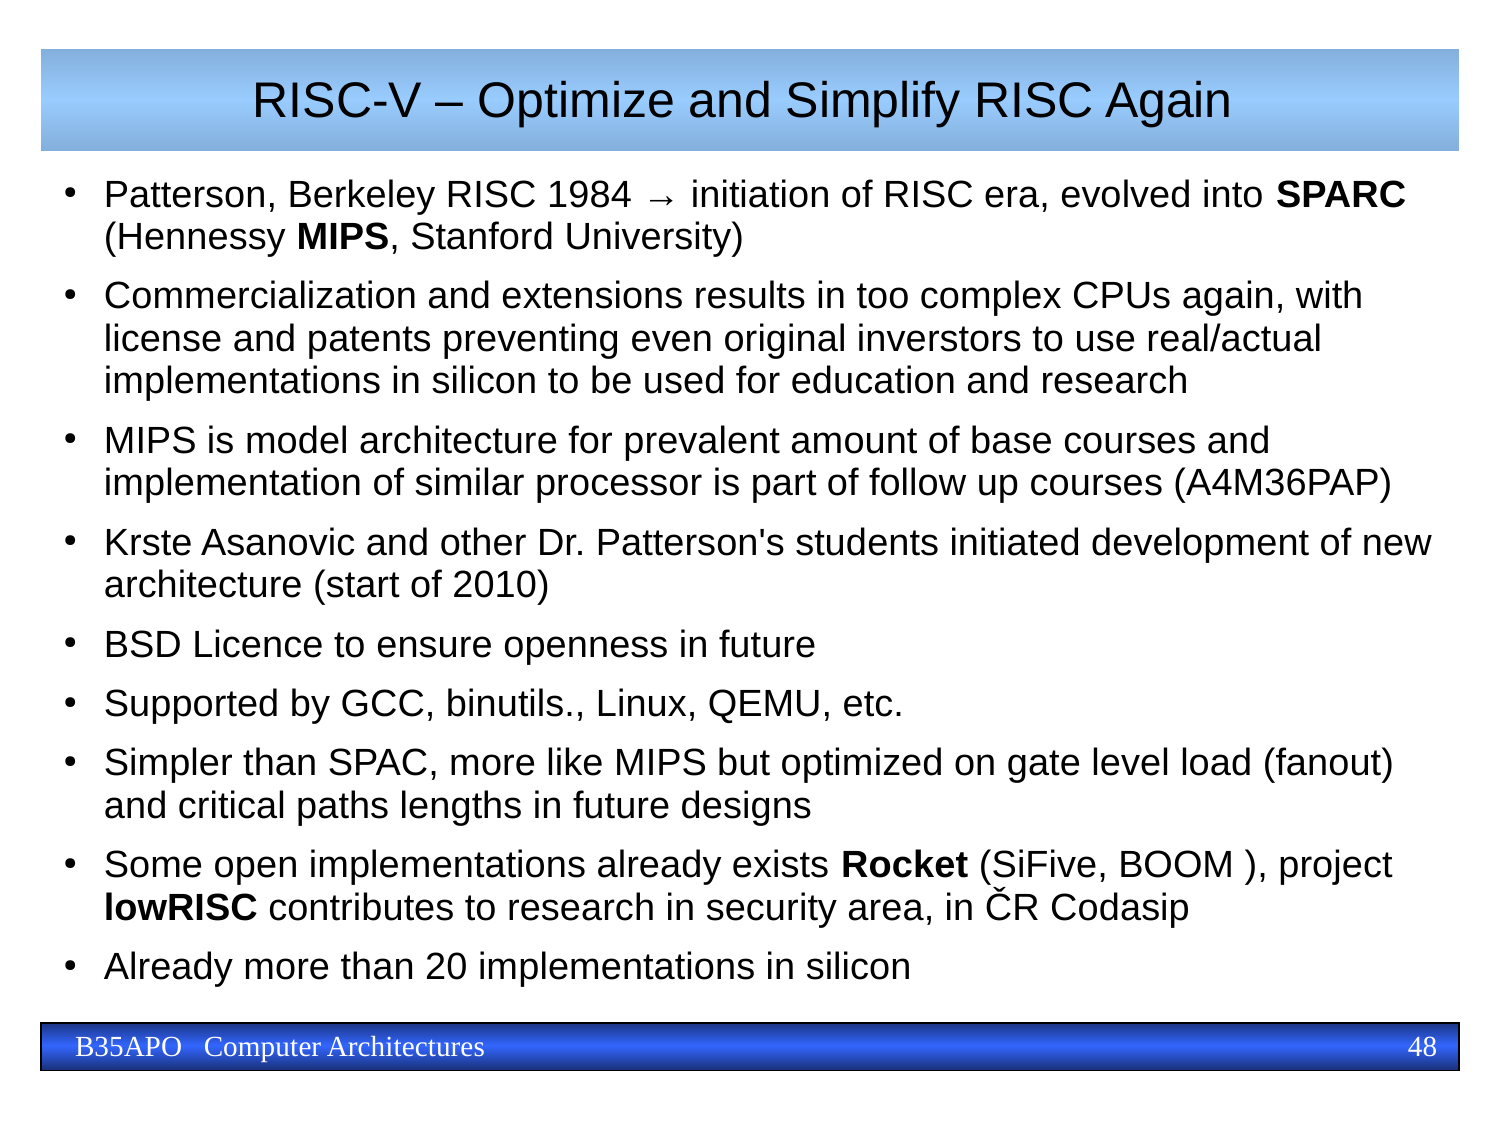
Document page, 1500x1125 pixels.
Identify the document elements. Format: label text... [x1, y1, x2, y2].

title RISC-V – Optimize and Simplify RISC Again [41, 49, 1459, 151]
list Patterson, Berkeley RISC 1984 → initiation of RISC era, evolved into SPARC (Hennessy MIPS, Stanford University) Commercialization and extensions results in too complex CPUs again, with license and patents preventing even original inverstors to use real/actual implementations in silicon to be used for education and research MIPS is model architecture for prevalent amount of base courses and implementation of similar processor is part of follow up courses (A4M36PAP) Krste Asanovic and other Dr. Patterson's students initiated development of new architecture (start of 2010) BSD Licence to ensure openness in future Supported by GCC, binutils., Linux, QEMU, etc. Simpler than SPAC, more like MIPS but optimized on gate level load (fanout) and critical paths lengths in future designs Some open implementations already exists Rocket (SiFive, BOOM ), project lowRISC contributes to research in security area, in ČR Codasip Already more than 20 implementations in silicon [50, 172, 1450, 1000]
